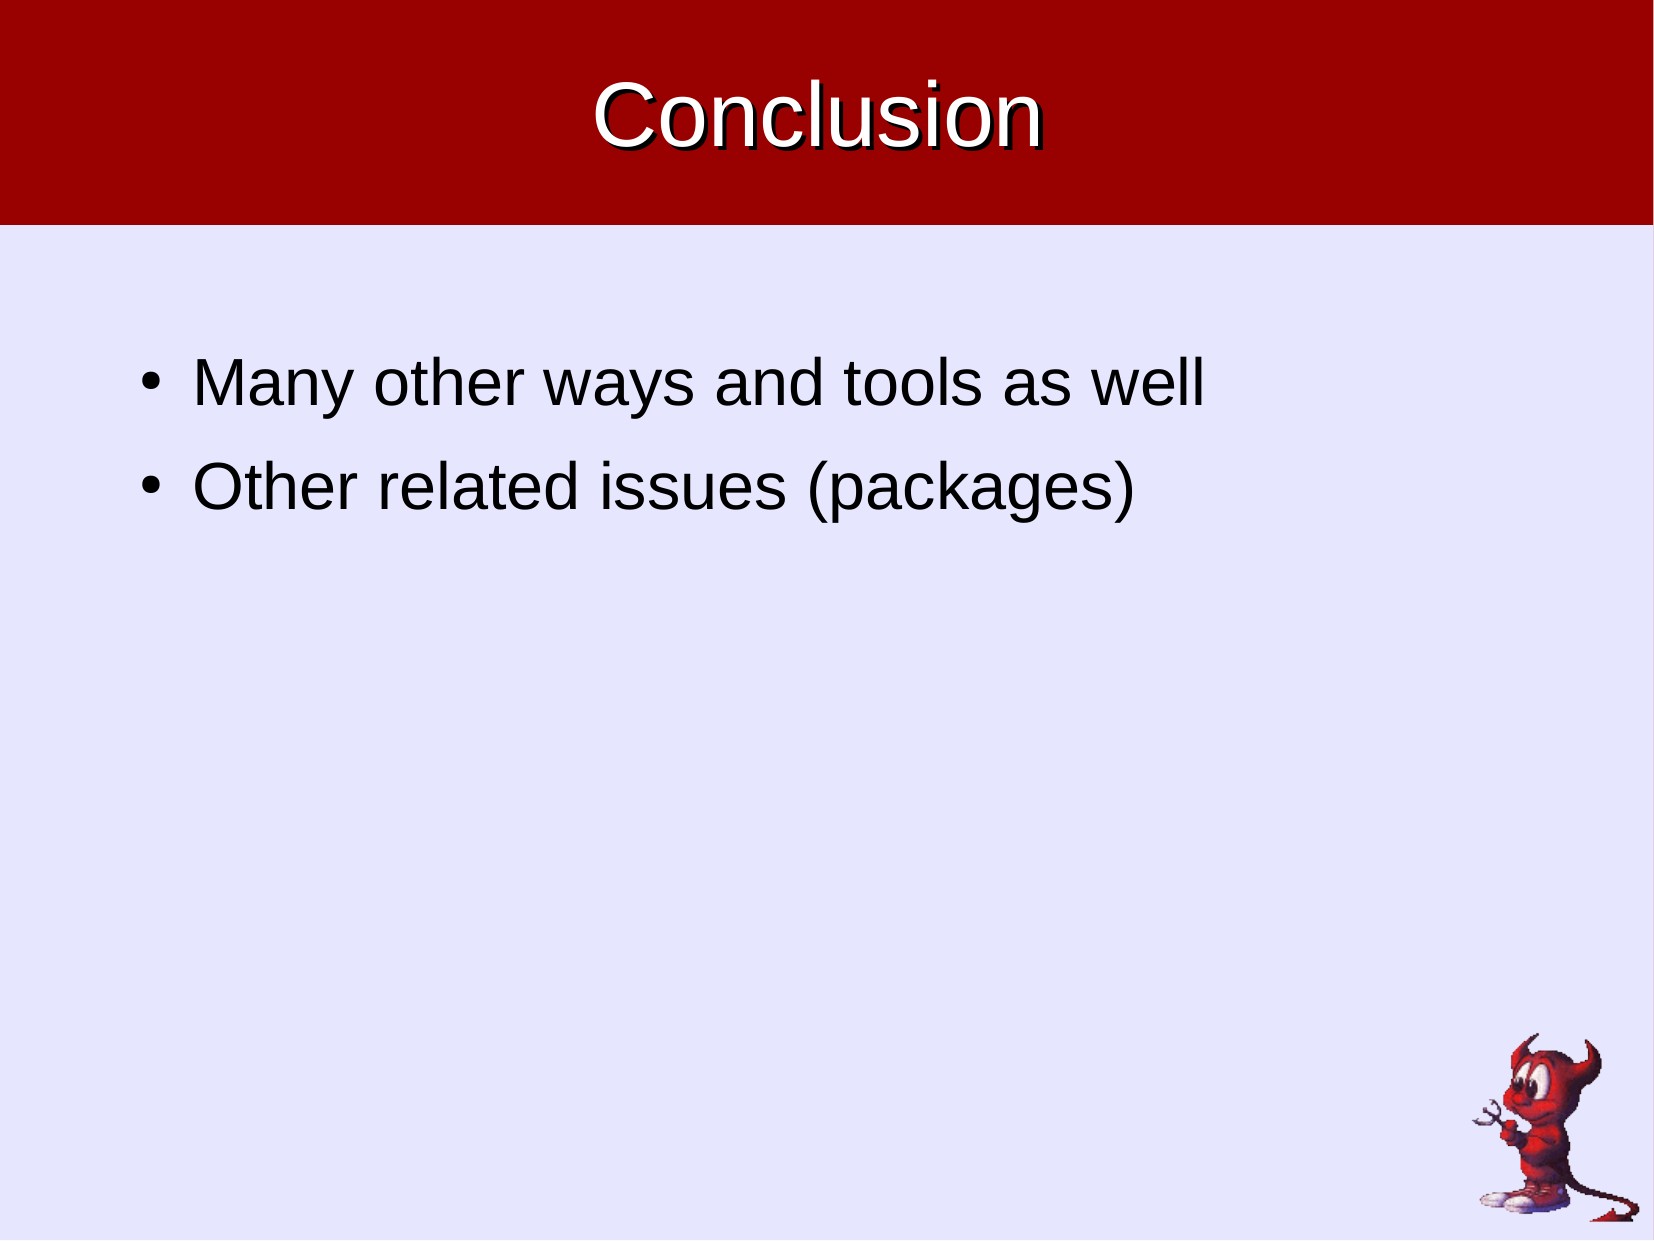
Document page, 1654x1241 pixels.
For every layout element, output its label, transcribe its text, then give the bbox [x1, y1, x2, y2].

list Many other ways and tools as well Other related issues (packages) [121, 344, 1534, 1127]
picture [1464, 1030, 1643, 1227]
title Conclusion [112, 11, 1525, 219]
